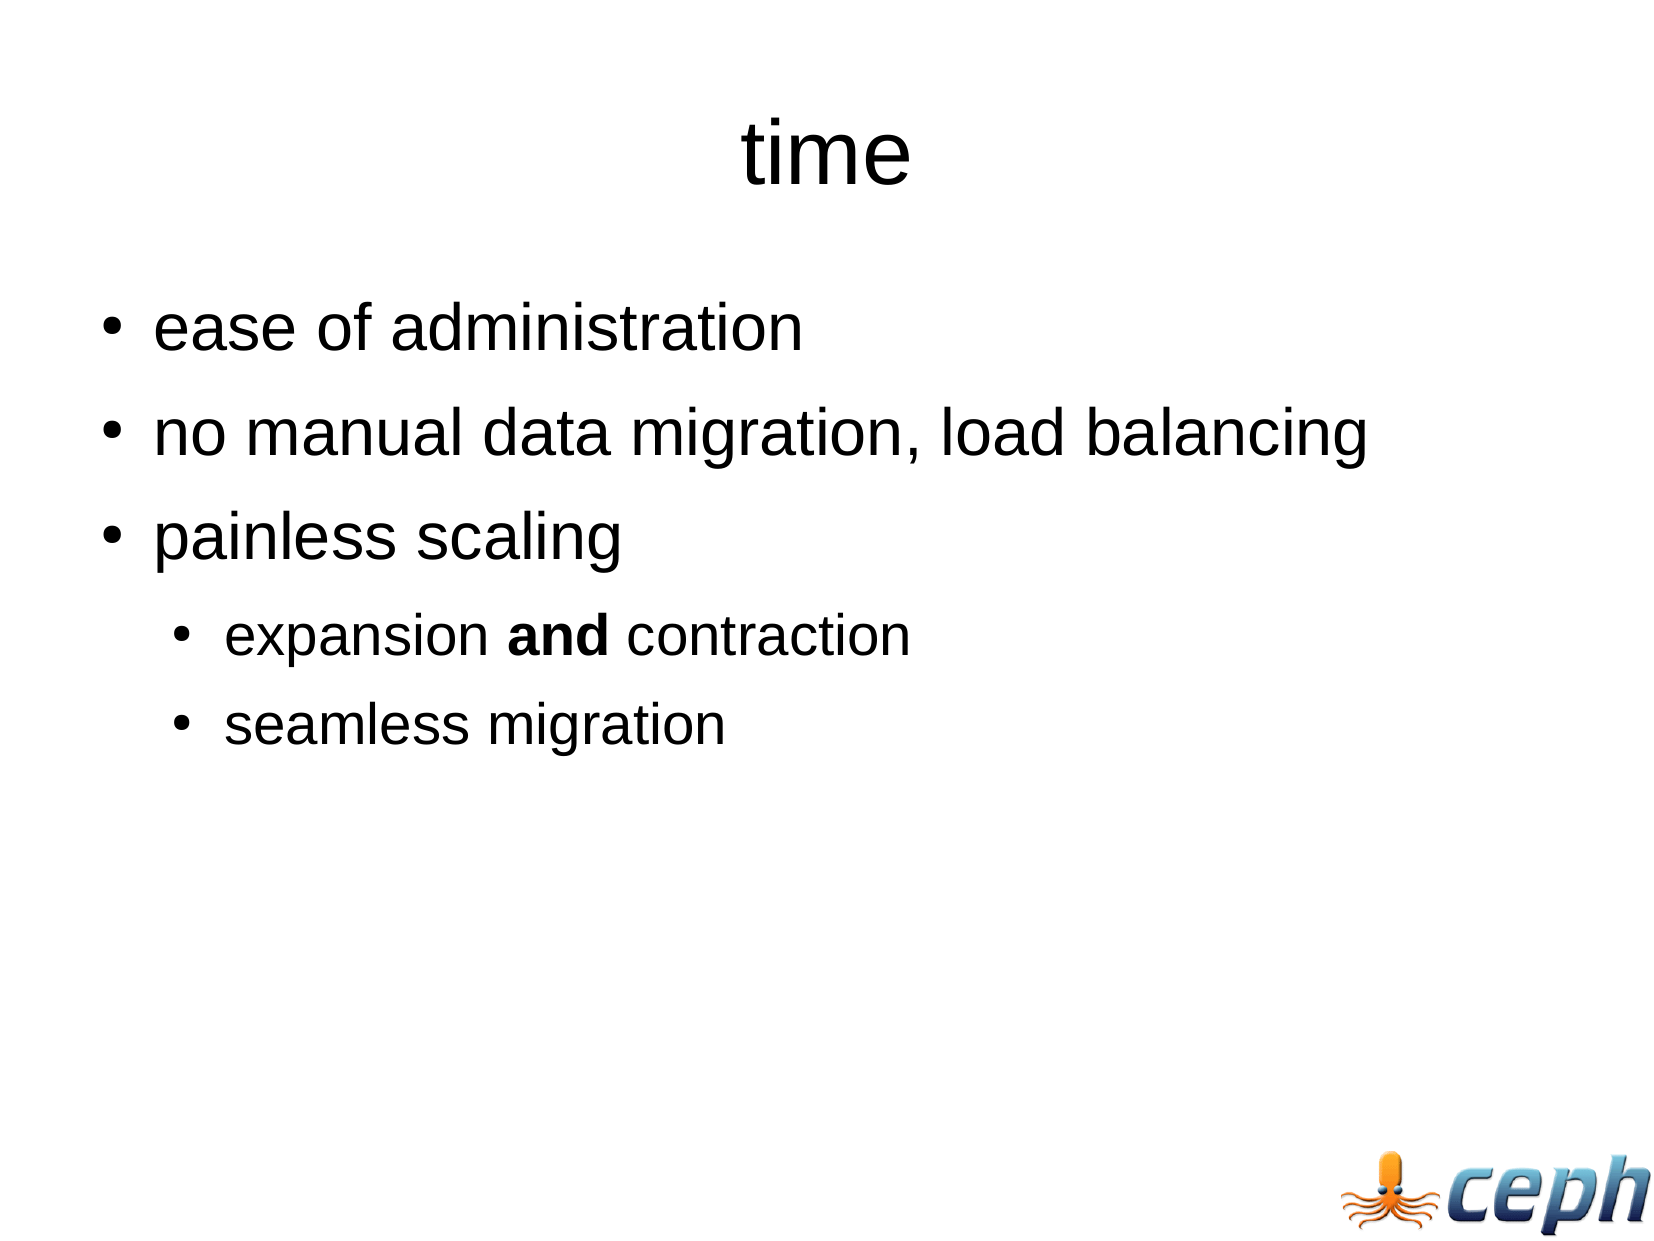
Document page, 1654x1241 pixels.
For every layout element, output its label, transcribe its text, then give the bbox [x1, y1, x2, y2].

list ease of administration no manual data migration, load balancing painless scaling expansion and contraction seamless migration [82, 290, 1571, 1109]
title time [82, 49, 1571, 257]
picture [1335, 1151, 1651, 1239]
